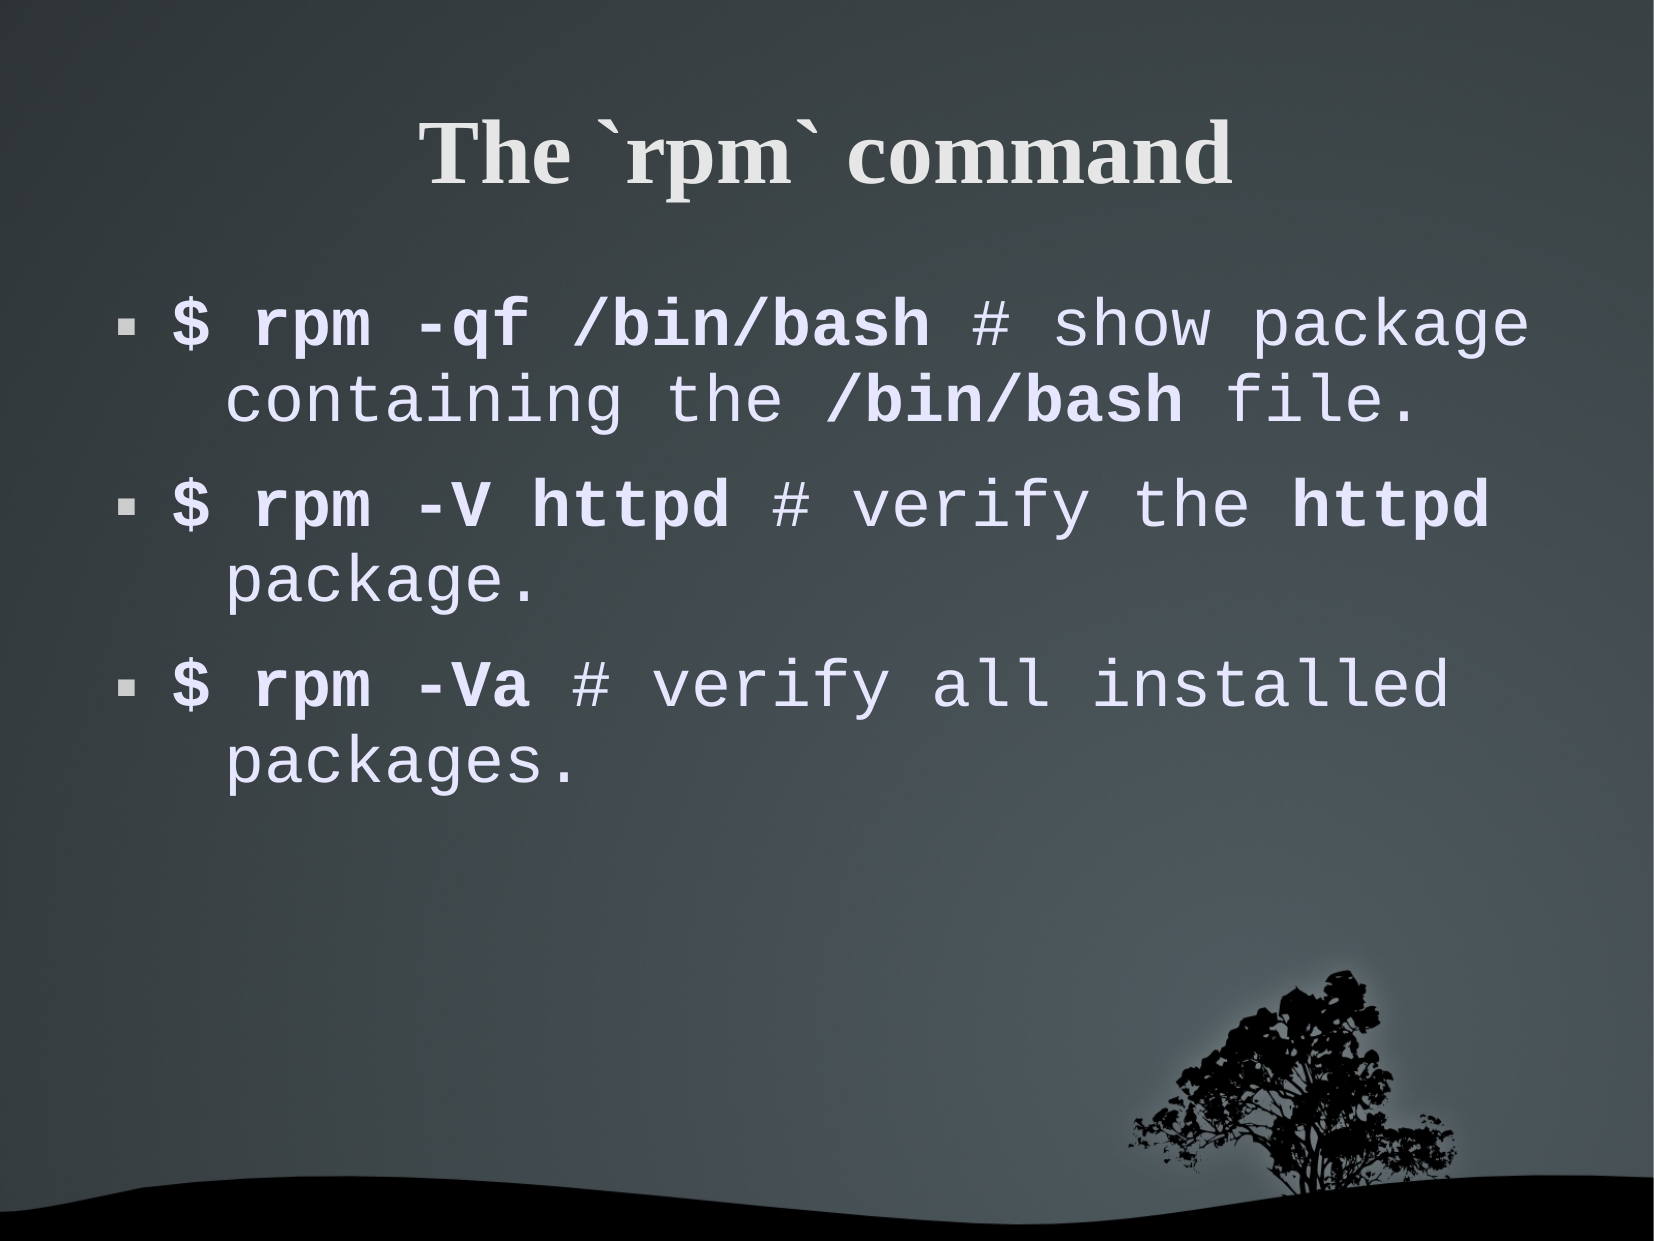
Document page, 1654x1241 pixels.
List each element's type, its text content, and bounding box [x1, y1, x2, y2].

picture [0, 0, 1654, 1241]
list $ rpm -qf /bin/bash # show package containing the /bin/bash file. $ rpm -V httpd # verify the httpd package. $ rpm -Va # verify all installed packages. [82, 290, 1571, 1109]
title The `rpm` command [82, 49, 1572, 257]
